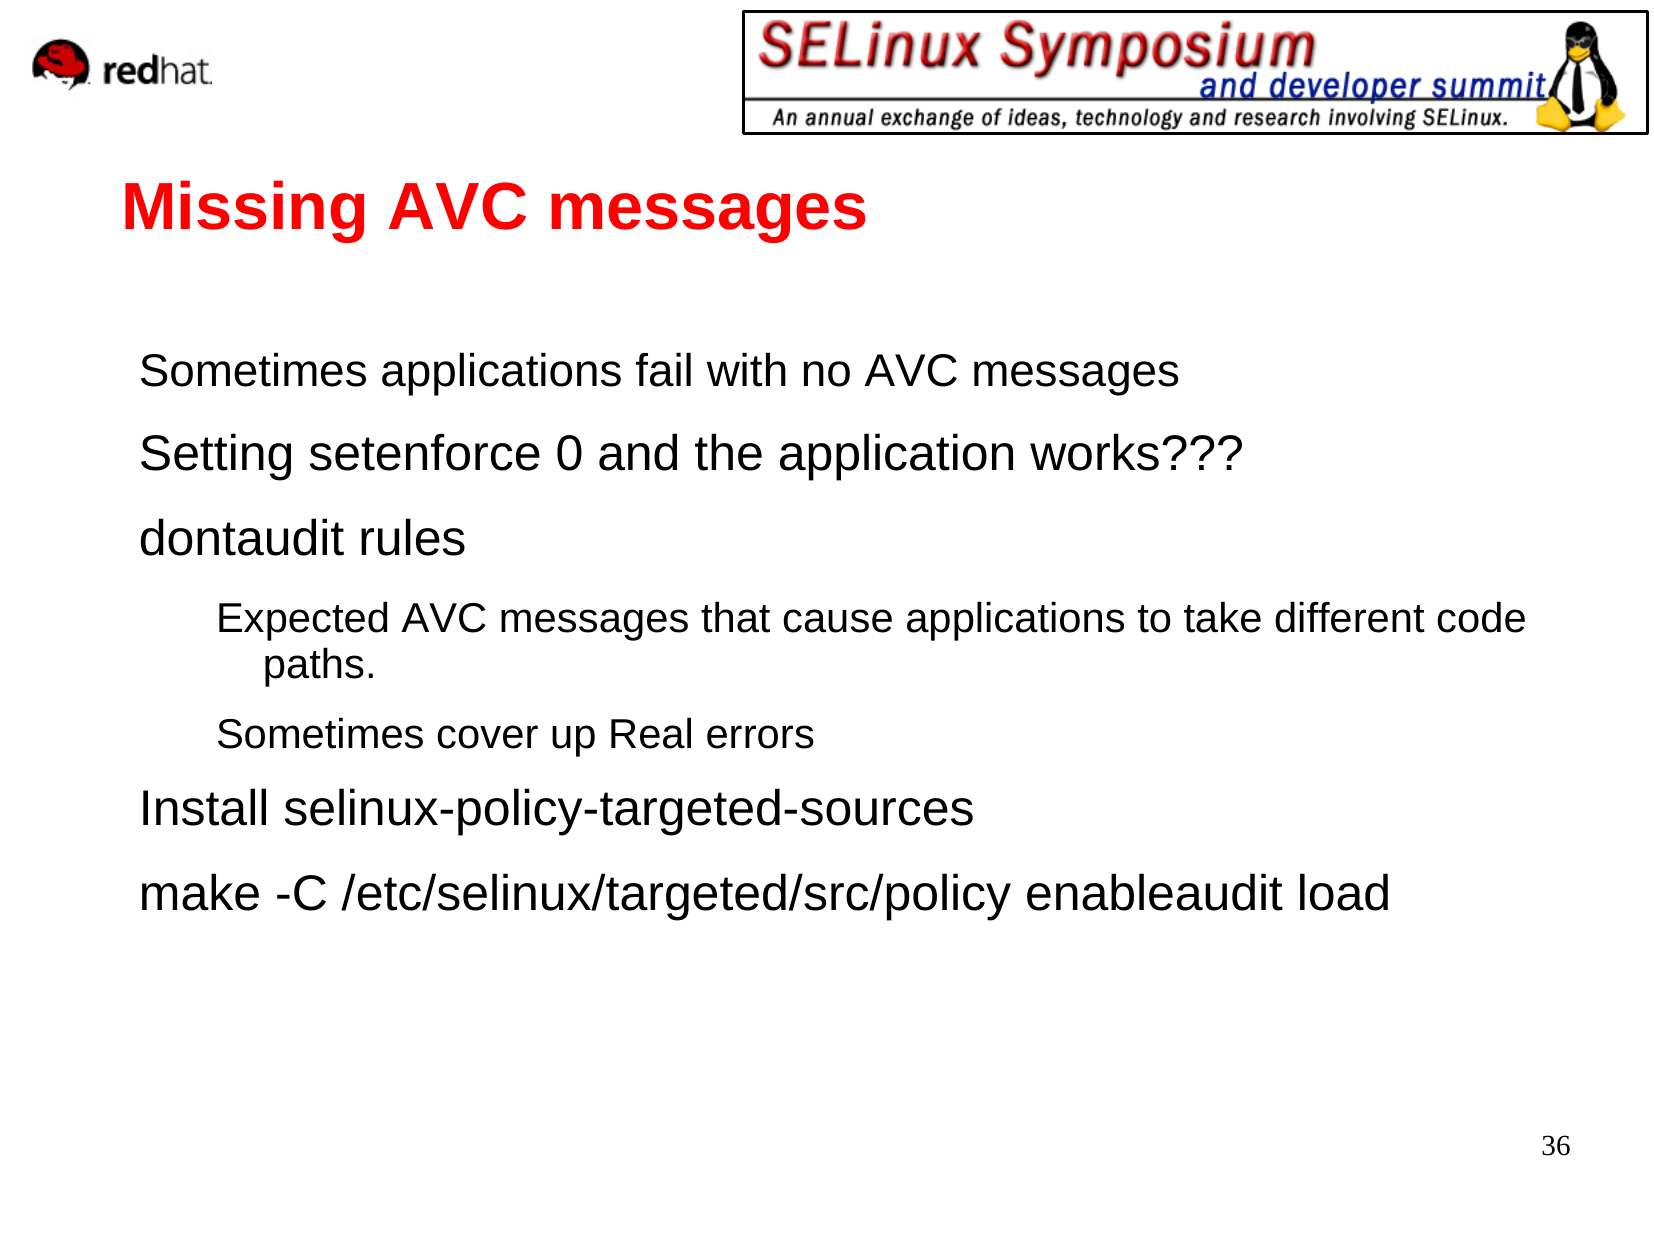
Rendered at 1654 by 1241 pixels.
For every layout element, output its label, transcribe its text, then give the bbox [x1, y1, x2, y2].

title Missing AVC messages [121, 102, 1534, 310]
list Sometimes applications fail with no AVC messages Setting setenforce 0 and the application works??? dontaudit rules Expected AVC messages that cause applications to take different code paths. Sometimes cover up Real errors Install selinux-policy-targeted-sources make -C /etc/selinux/targeted/src/policy enableaudit load [121, 344, 1534, 1126]
picture [745, 13, 1646, 132]
picture [31, 37, 212, 98]
